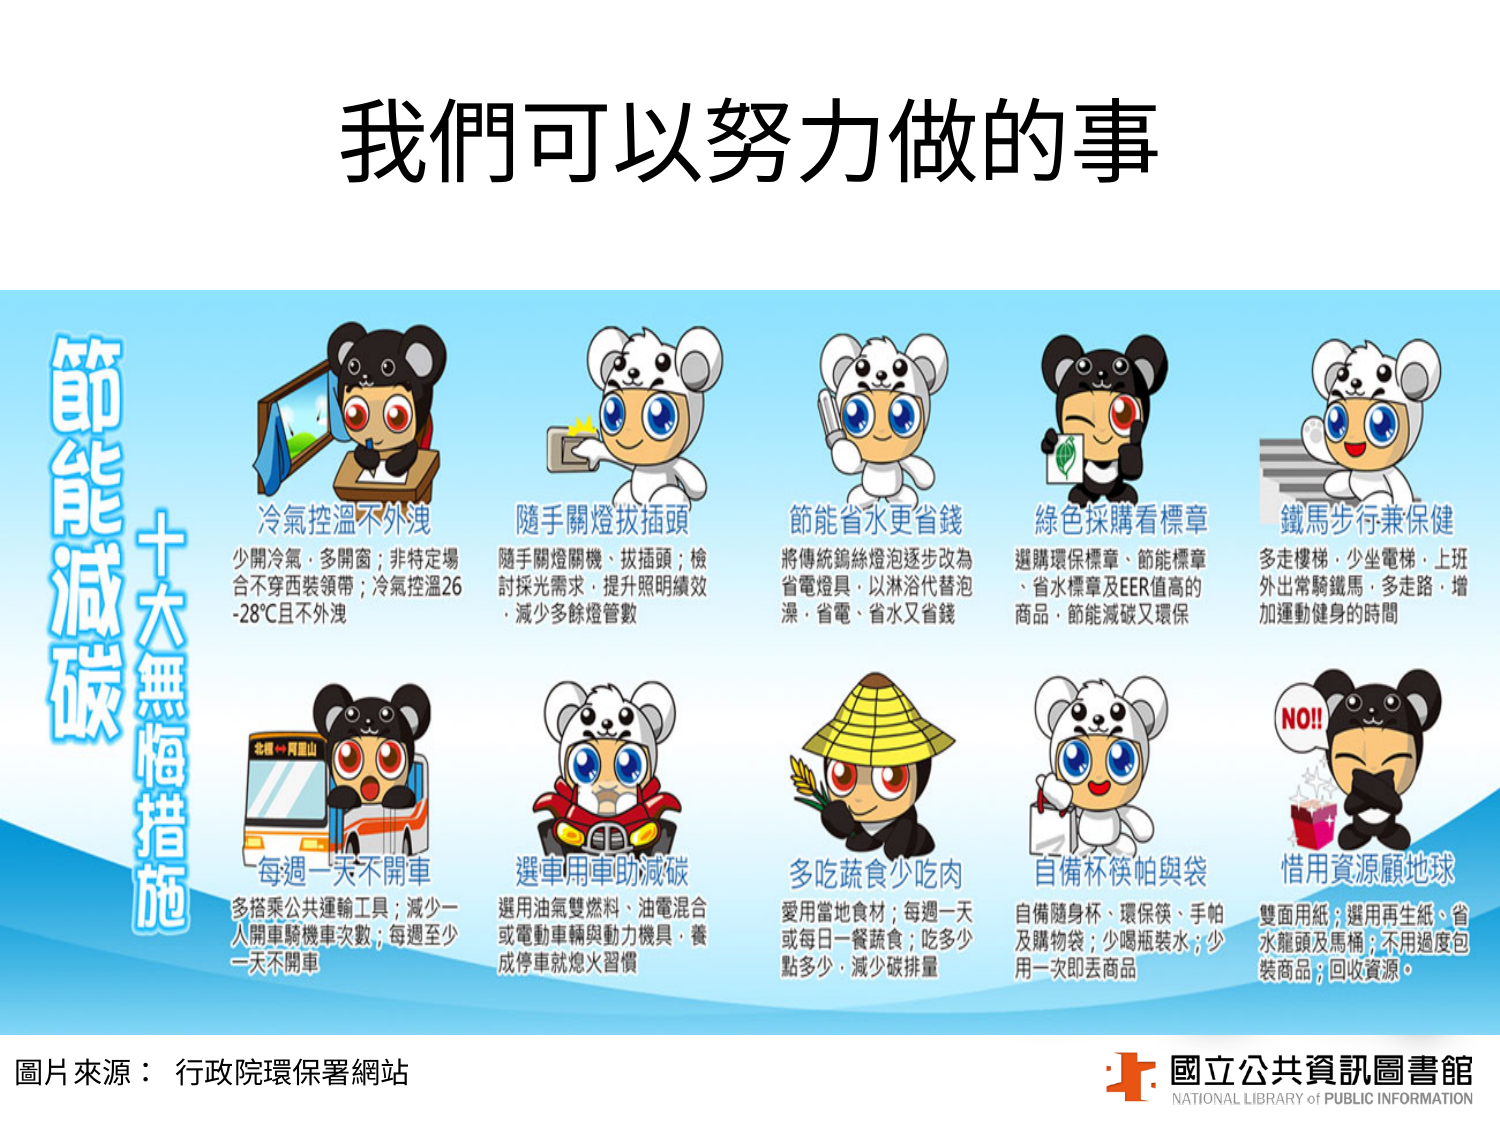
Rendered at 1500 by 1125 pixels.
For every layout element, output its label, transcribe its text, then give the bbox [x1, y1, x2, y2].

picture [1104, 1050, 1474, 1105]
text_box 圖片來源： 行政院環保署網站 [0, 1046, 656, 1097]
title 我們可以努力做的事 [75, 45, 1425, 233]
picture [0, 290, 1500, 1035]
